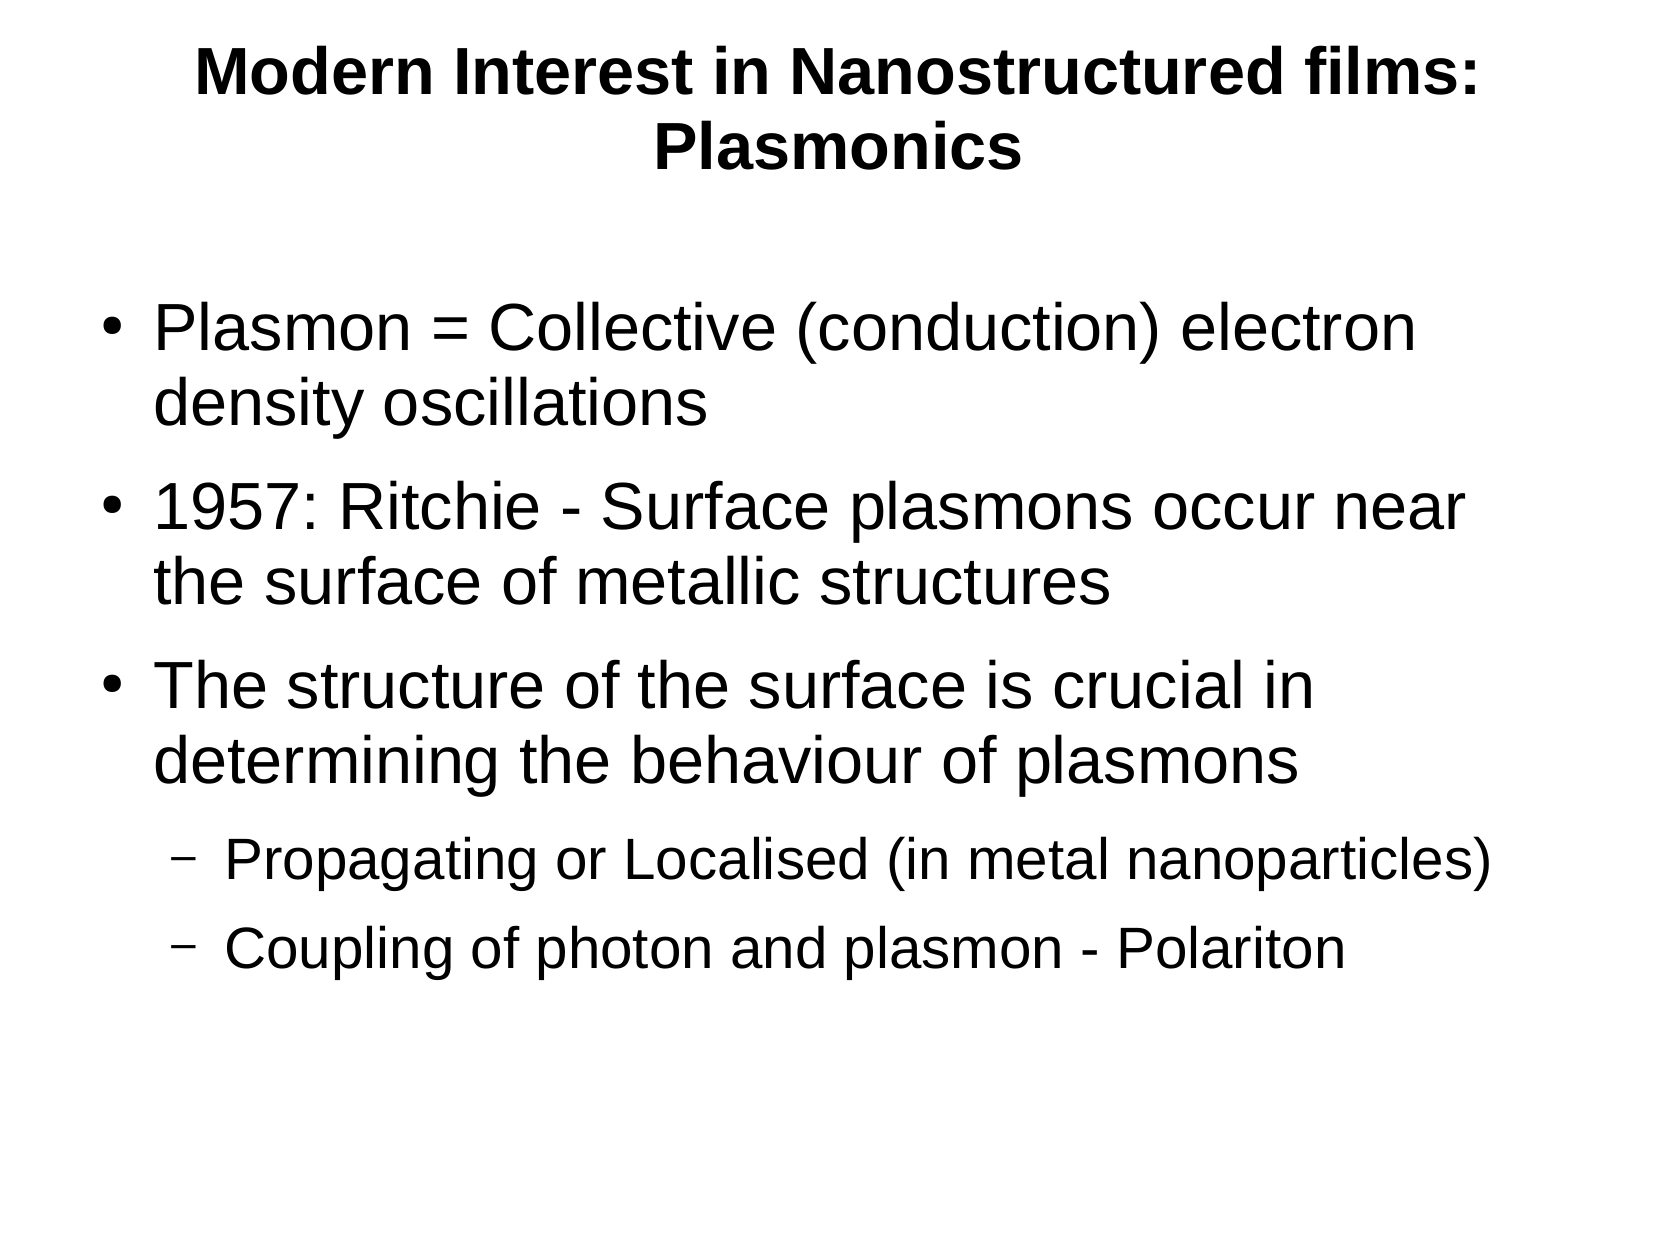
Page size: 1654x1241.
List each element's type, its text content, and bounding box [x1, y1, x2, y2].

list Plasmon = Collective (conduction) electron density oscillations 1957: Ritchie - Surface plasmons occur near the surface of metallic structures The structure of the surface is crucial in determining the behaviour of plasmons Propagating or Localised (in metal nanoparticles) Coupling of photon and plasmon - Polariton [82, 290, 1538, 1010]
title Modern Interest in Nanostructured films: Plasmonics [94, 5, 1583, 213]
